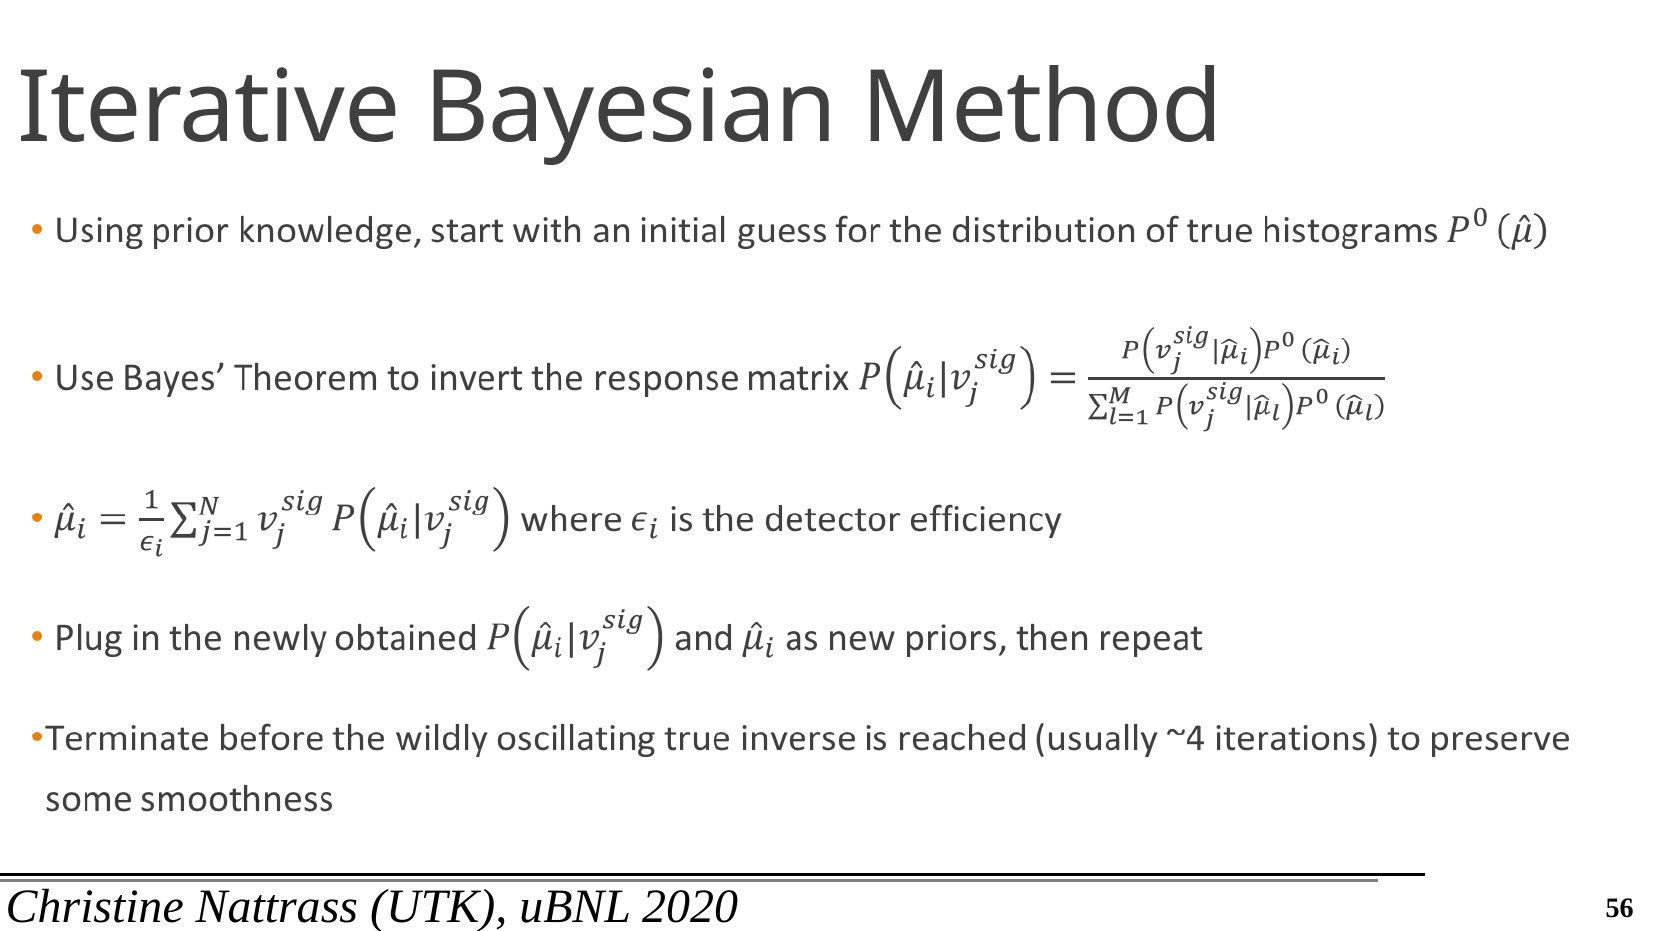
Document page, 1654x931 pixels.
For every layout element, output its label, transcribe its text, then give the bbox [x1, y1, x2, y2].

title Iterative Bayesian Method [2, 47, 1653, 169]
list [8, 184, 1654, 845]
